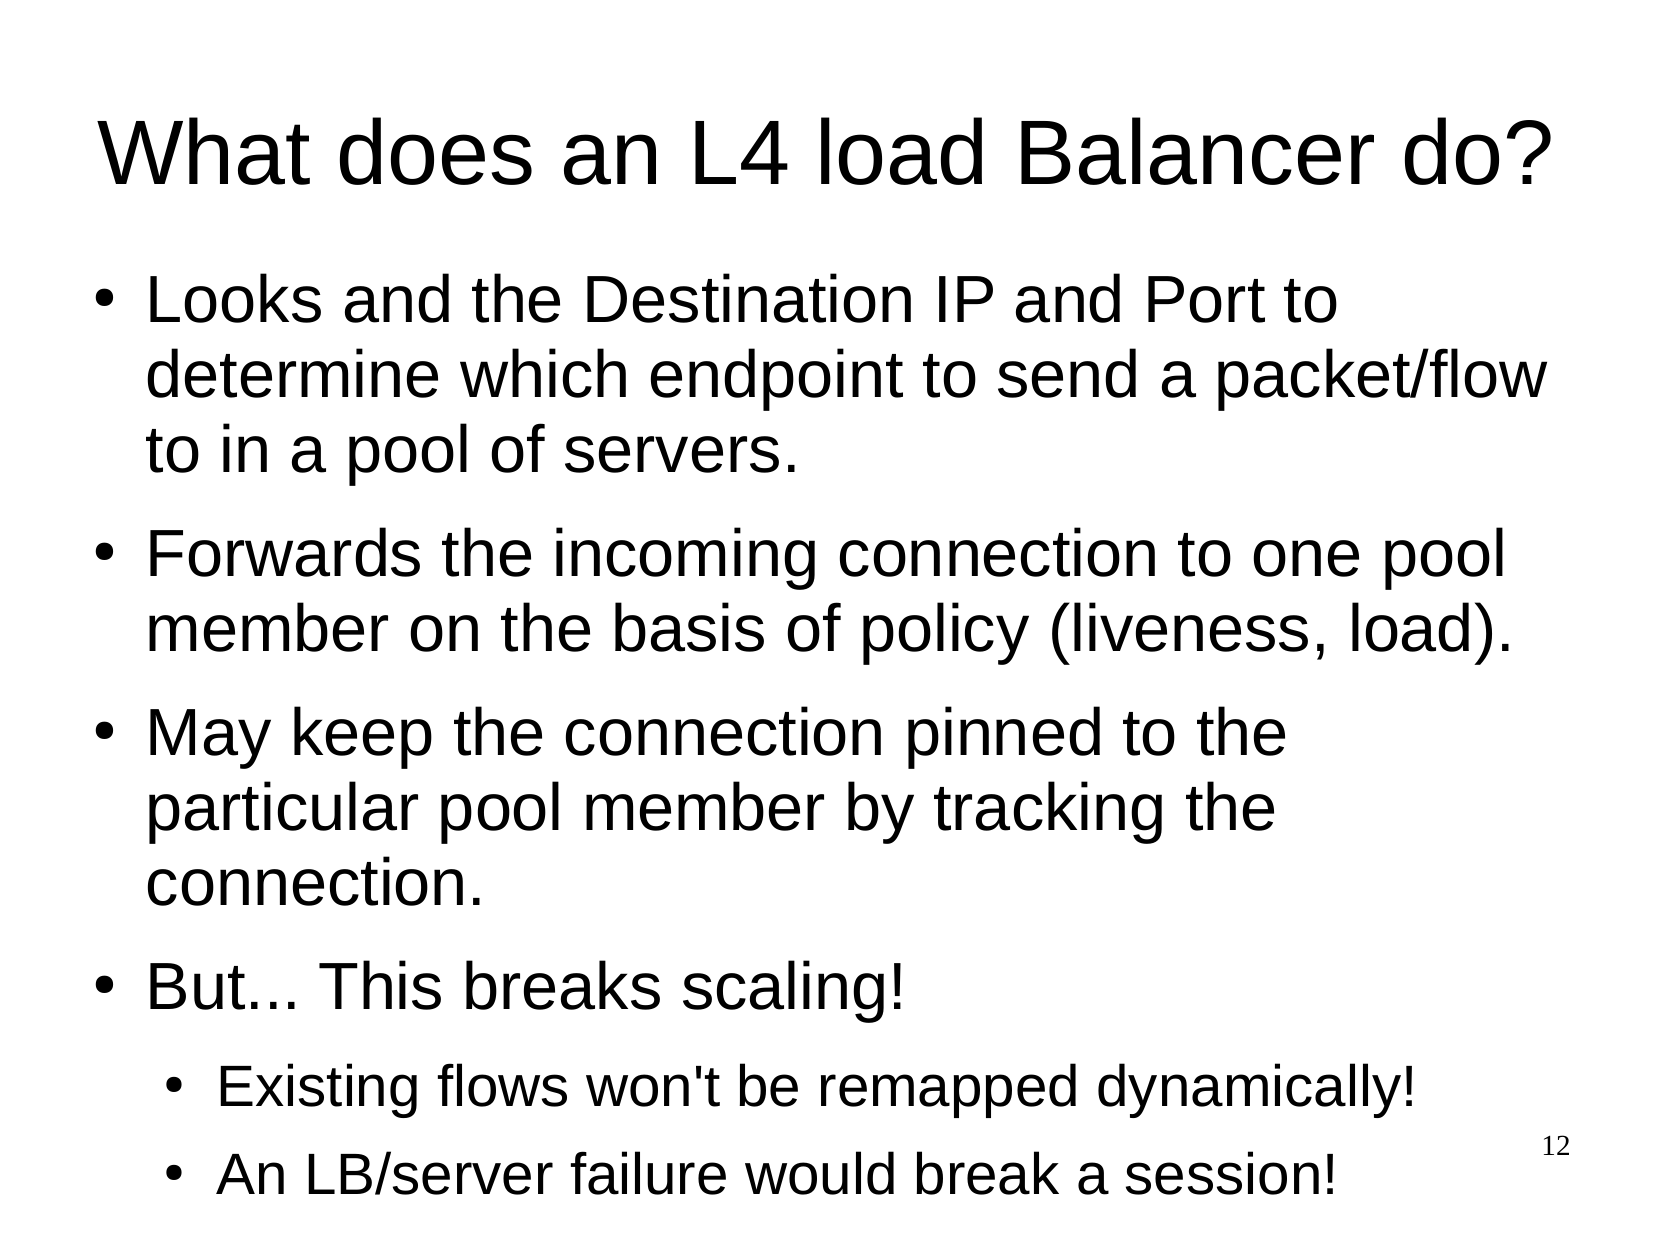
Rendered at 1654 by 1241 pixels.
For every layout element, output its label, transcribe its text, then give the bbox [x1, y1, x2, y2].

title What does an L4 load Balancer do? [82, 49, 1571, 257]
list Looks and the Destination IP and Port to determine which endpoint to send a packet/flow to in a pool of servers. Forwards the incoming connection to one pool member on the basis of policy (liveness, load). May keep the connection pinned to the particular pool member by tracking the connection. But... This breaks scaling! Existing flows won't be remapped dynamically! An LB/server failure would break a session! [75, 262, 1564, 1207]
